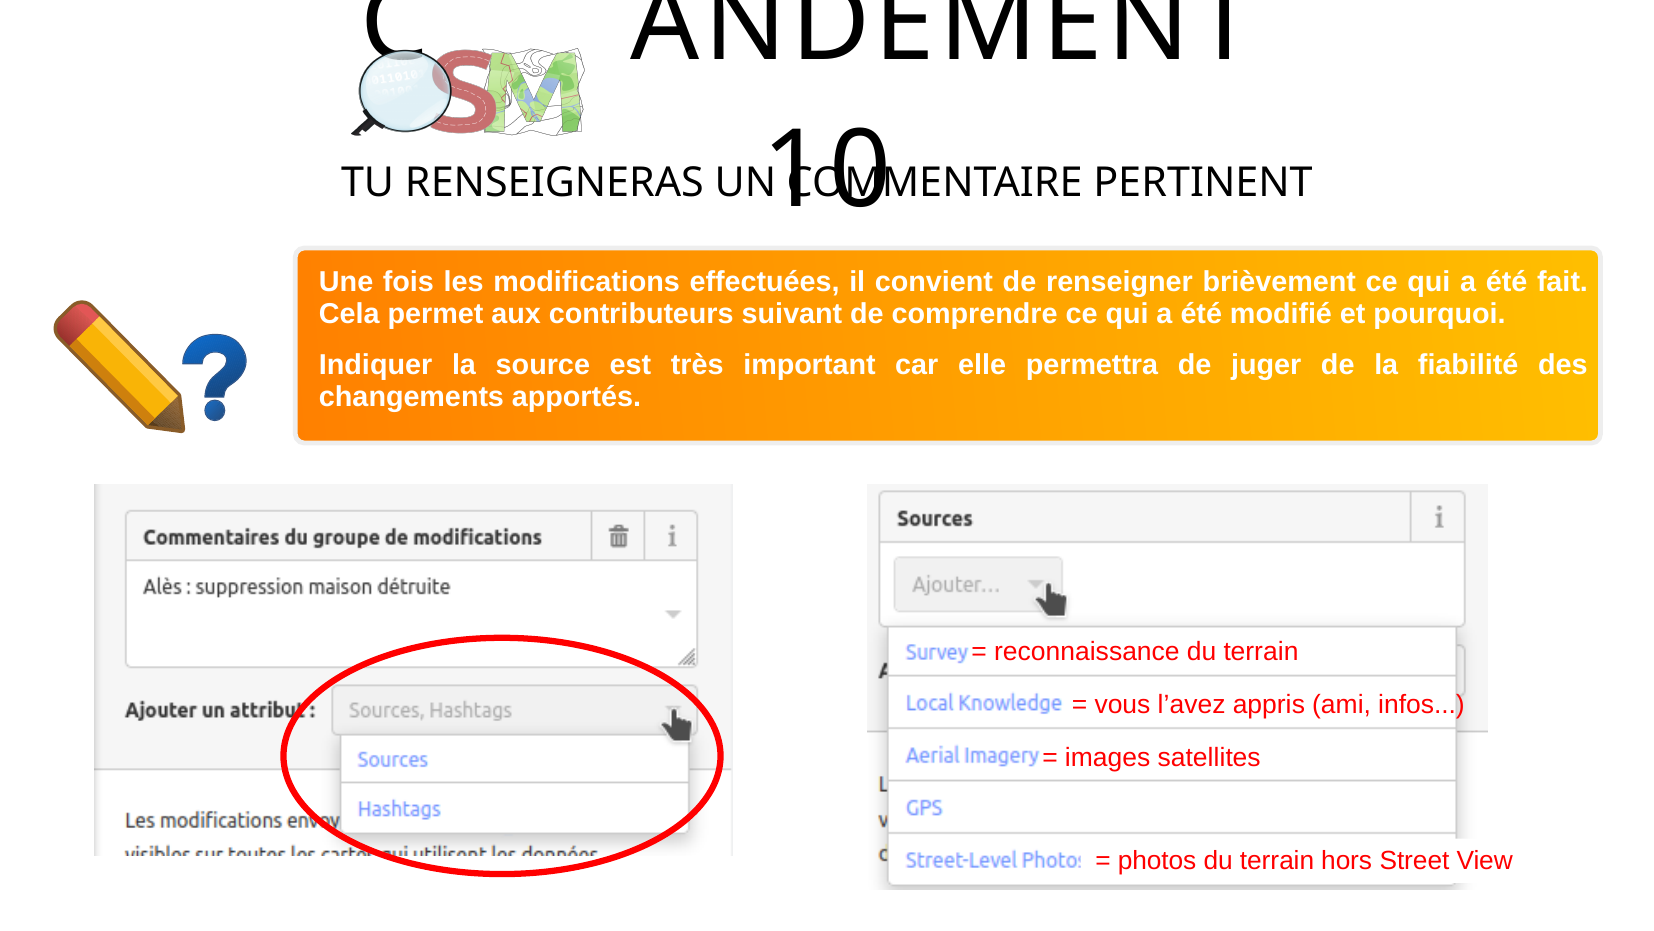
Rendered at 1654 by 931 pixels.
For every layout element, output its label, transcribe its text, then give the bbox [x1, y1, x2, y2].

picture [94, 484, 733, 856]
text_box = images satellites [1027, 735, 1477, 780]
text_box Tu renseigneras un commentaire pertinent [318, 145, 1335, 224]
list Une fois les modifications effectuées, il convient de renseigner brièvement ce qui a été fait. Cela permet aux contributeurs suivant de comprendre ce qui a été modifié et pourquoi. Indiquer la source est très important car elle permettra de juger de la fiabilité des changements apportés. [318, 265, 1589, 443]
title C ANDEMENT 10 [292, 0, 1362, 224]
picture [287, 641, 717, 856]
picture [23, 271, 278, 461]
text_box = reconnaissance du terrain [956, 628, 1406, 674]
picture [351, 47, 585, 136]
text_box = photos du terrain hors Street View [1080, 838, 1530, 883]
text_box [295, 248, 1601, 443]
text_box = vous l’avez appris (ami, infos...) [1057, 682, 1506, 727]
picture [867, 484, 1488, 890]
